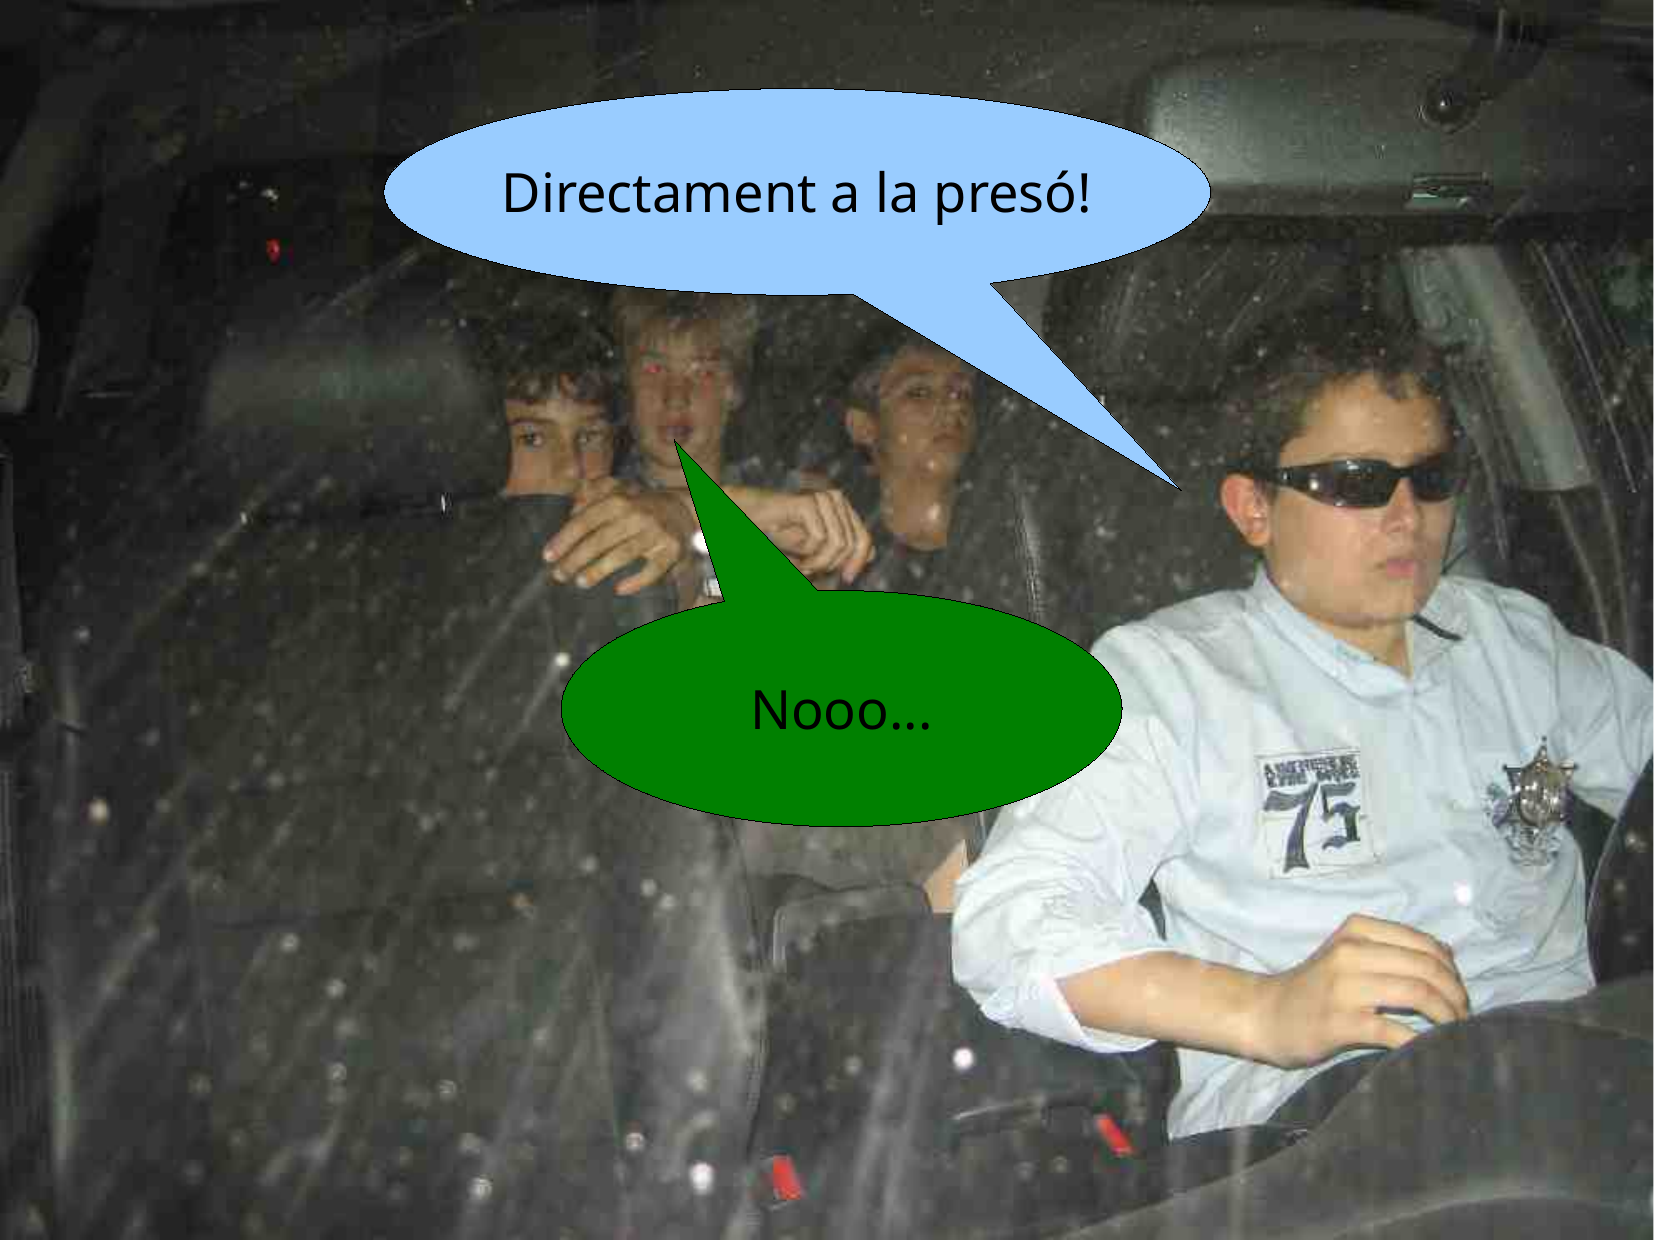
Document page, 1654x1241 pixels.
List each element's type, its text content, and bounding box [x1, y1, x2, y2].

picture [0, 0, 1654, 1241]
text_box Nooo... [561, 439, 1123, 827]
text_box Directament a la presó! [383, 88, 1211, 491]
